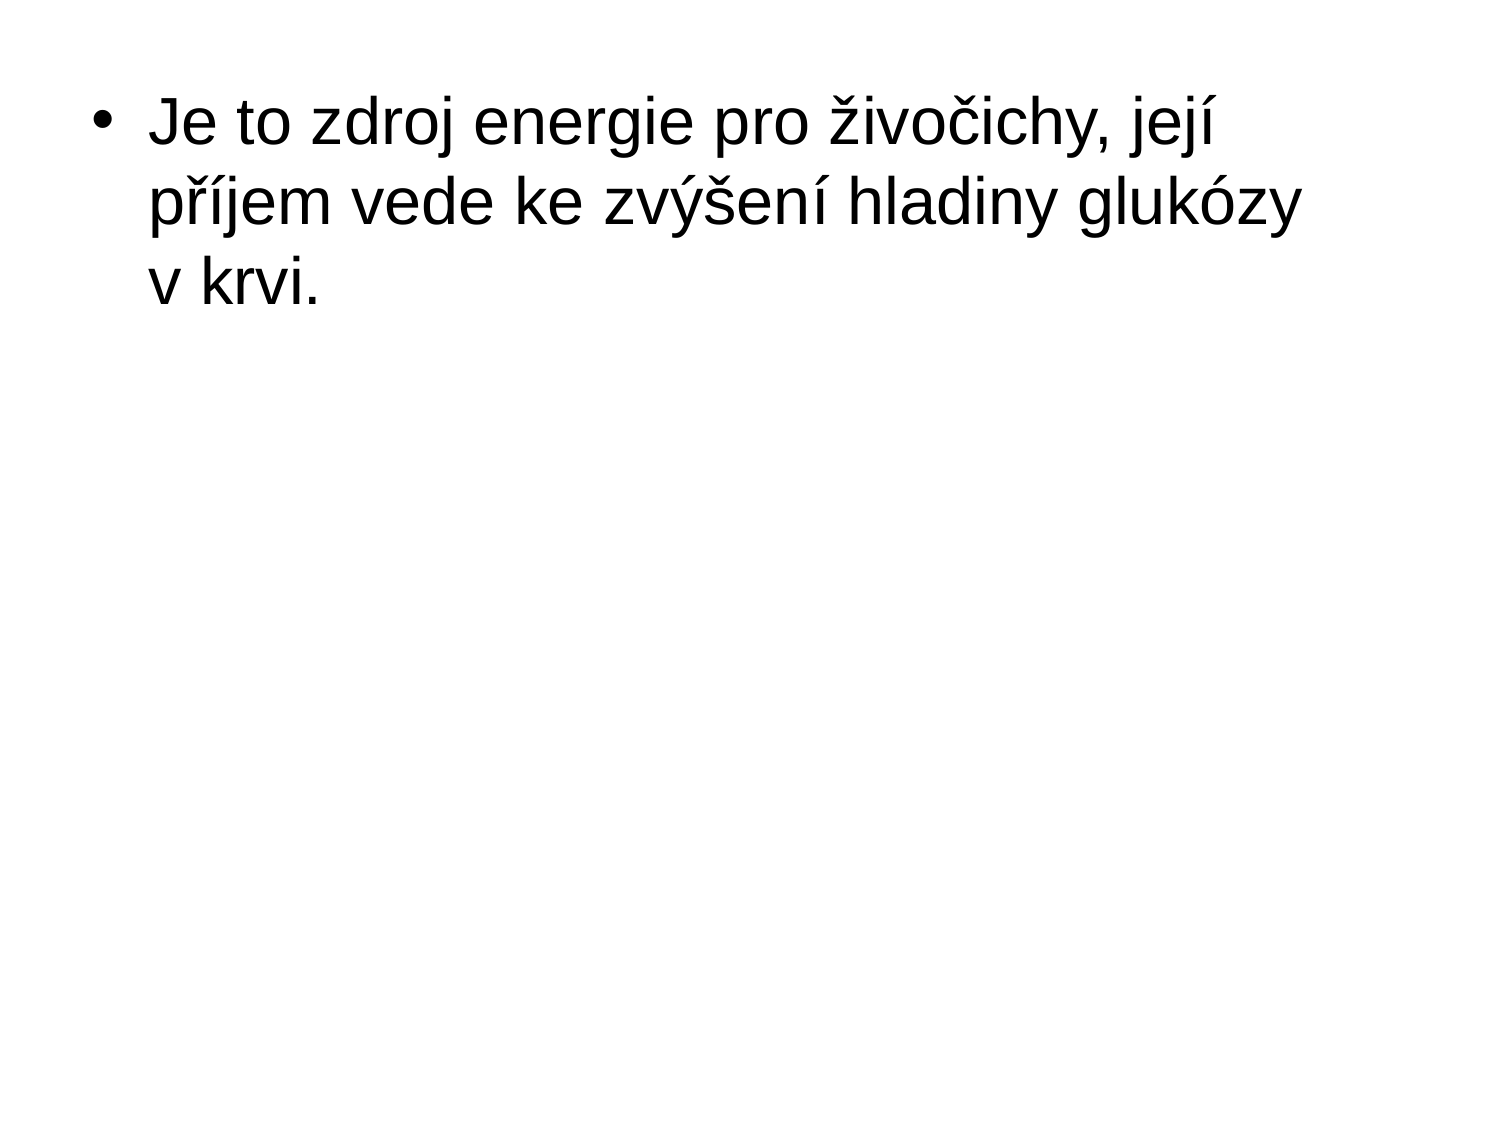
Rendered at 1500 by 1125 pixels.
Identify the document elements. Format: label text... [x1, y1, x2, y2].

list Je to zdroj energie pro živočichy, její příjem vede ke zvýšení hladiny glukózy v krvi. [76, 70, 1427, 1010]
